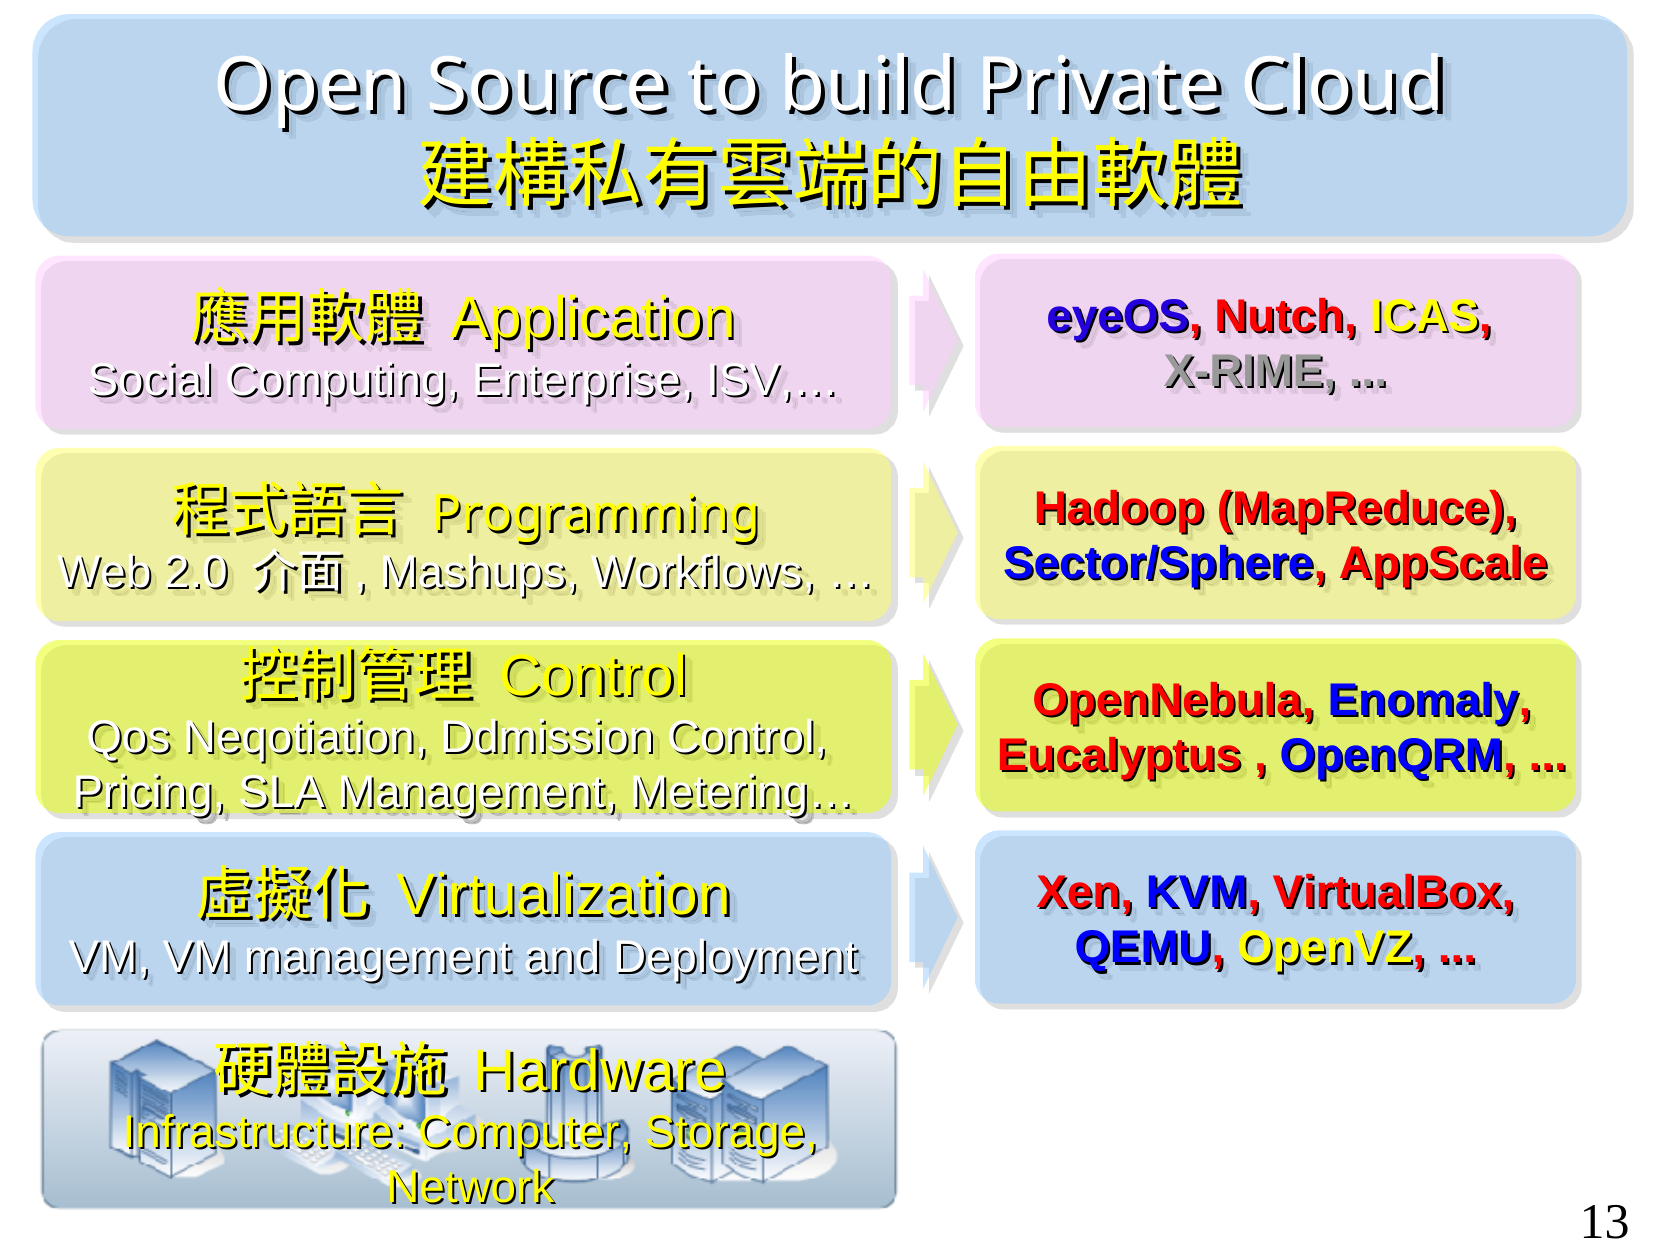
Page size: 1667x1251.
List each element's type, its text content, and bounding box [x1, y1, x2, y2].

text_box 應用軟體 Application Social Computing, Enterprise, ISV,… [35, 255, 892, 429]
text_box 硬體設施 Hardware Infrastructure: Computer, Storage, Network [35, 1024, 906, 1217]
text_box [909, 268, 958, 412]
text_box [909, 461, 958, 605]
text_box [909, 845, 958, 989]
text_box 虛擬化 Virtualization VM, VM management and Deployment [35, 832, 892, 1006]
text_box 控制管理 Control Qos Neqotiation, Ddmission Control, Pricing, SLA Management, Metering… [35, 640, 892, 814]
text_box Hadoop (MapReduce), Sector/Sphere, AppScale [975, 445, 1576, 620]
text_box [909, 653, 958, 797]
text_box Xen, KVM, VirtualBox, QEMU, OpenVZ, ... [975, 830, 1576, 1004]
text_box eyeOS, Nutch, ICAS, X-RIME, ... [975, 253, 1576, 428]
text_box Open Source to build Private Cloud 建構私有雲端的自由軟體 [32, 14, 1628, 237]
text_box 程式語言 Programming Web 2.0 介面, Mashups, Workflows, … [35, 447, 892, 622]
text_box OpenNebula, Enomaly, Eucalyptus , OpenQRM, ... [975, 638, 1576, 812]
